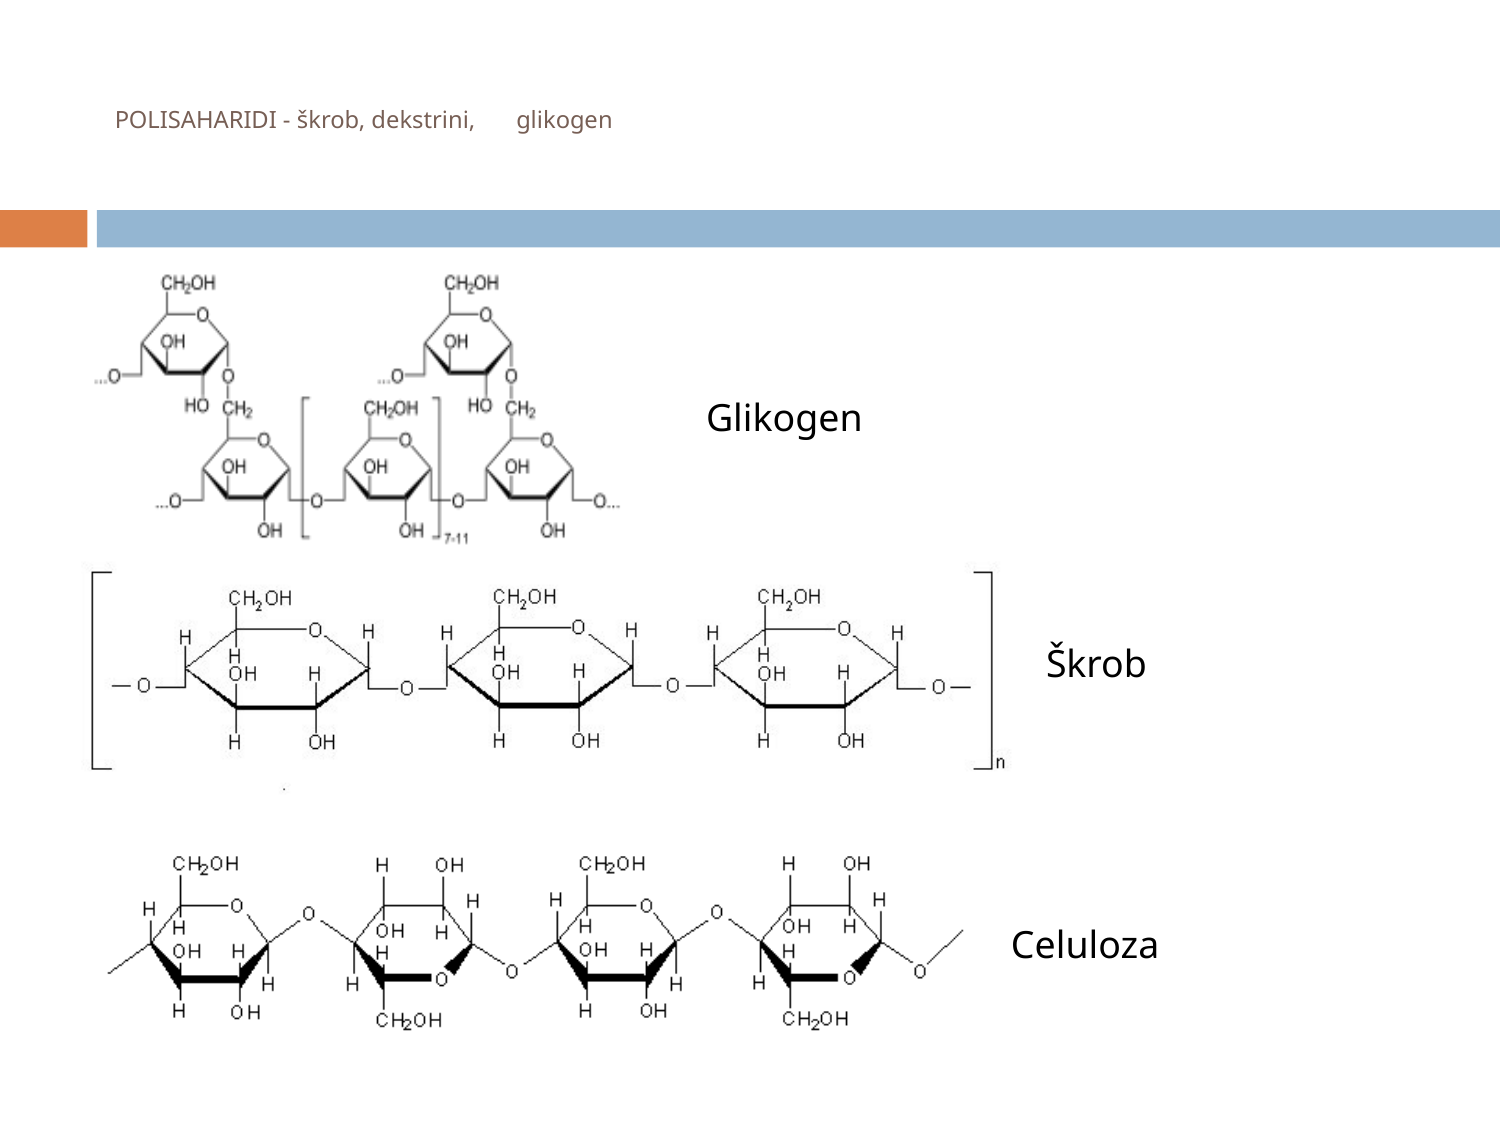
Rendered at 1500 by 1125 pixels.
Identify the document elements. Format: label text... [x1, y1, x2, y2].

text_box Celuloza [996, 913, 1184, 974]
title POLISAHARIDI - škrob, dekstrini, glikogen [99, 37, 1438, 200]
text_box Škrob [1031, 632, 1266, 693]
picture [70, 269, 1016, 799]
text_box Glikogen [691, 386, 903, 447]
picture [105, 855, 968, 1032]
